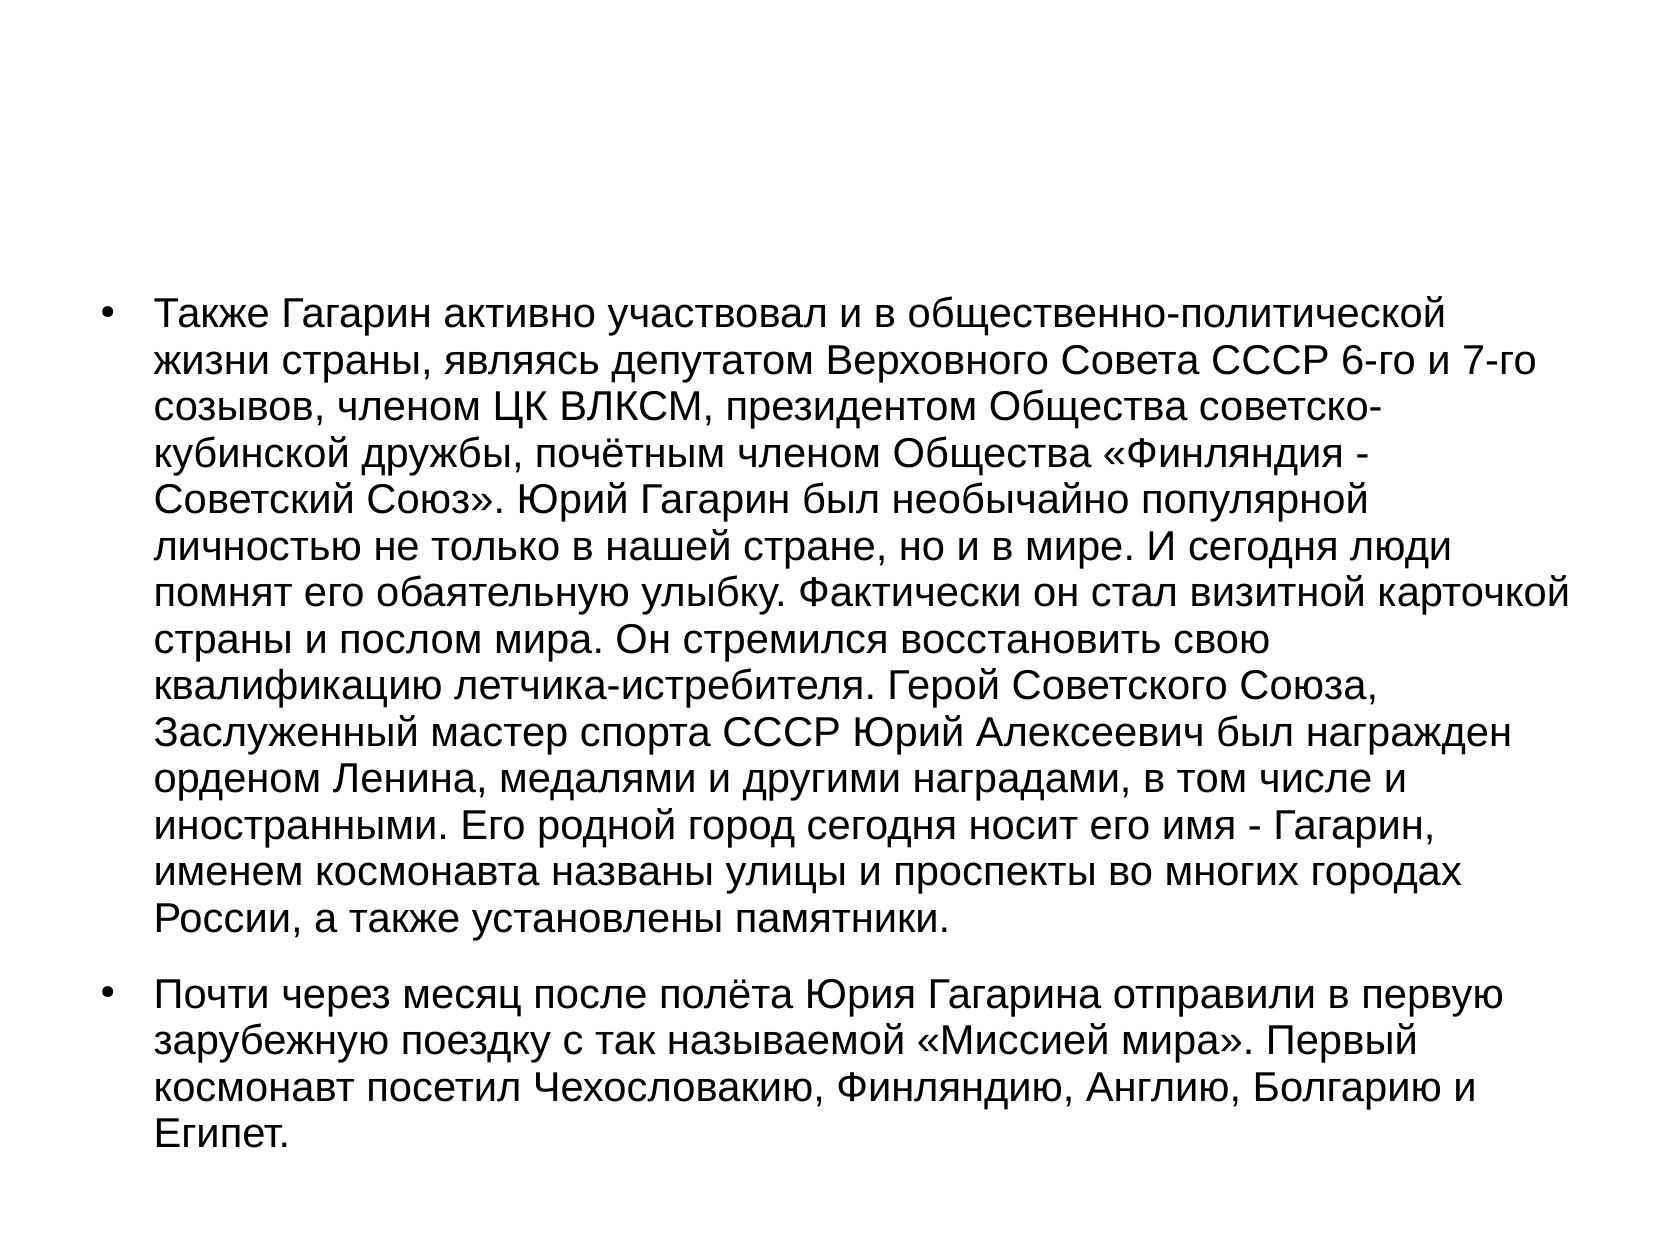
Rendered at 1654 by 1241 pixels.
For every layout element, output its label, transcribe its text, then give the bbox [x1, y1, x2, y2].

list Также Гагарин активно участвовал и в общественно-политической жизни страны, являясь депутатом Верховного Совета СССР 6-го и 7-го созывов, членом ЦК ВЛКСМ, президентом Общества советско-кубинской дружбы, почётным членом Общества «Финляндия - Советский Союз». Юрий Гагарин был необычайно популярной личностью не только в нашей стране, но и в мире. И сегодня люди помнят его обаятельную улыбку. Фактически он стал визитной карточкой страны и послом мира. Он стремился восстановить свою квалификацию летчика-истребителя. Герой Советского Союза, Заслуженный мастер спорта СССР Юрий Алексеевич был награжден орденом Ленина, медалями и другими наградами, в том числе и иностранными. Его родной город сегодня носит его имя - Гагарин, именем космонавта названы улицы и проспекты во многих городах России, а также установлены памятники. Почти через месяц после полёта Юрия Гагарина отправили в первую зарубежную поездку с так называемой «Миссией мира». Первый космонавт посетил Чехословакию, Финляндию, Англию, Болгарию и Египет. [82, 290, 1571, 1162]
